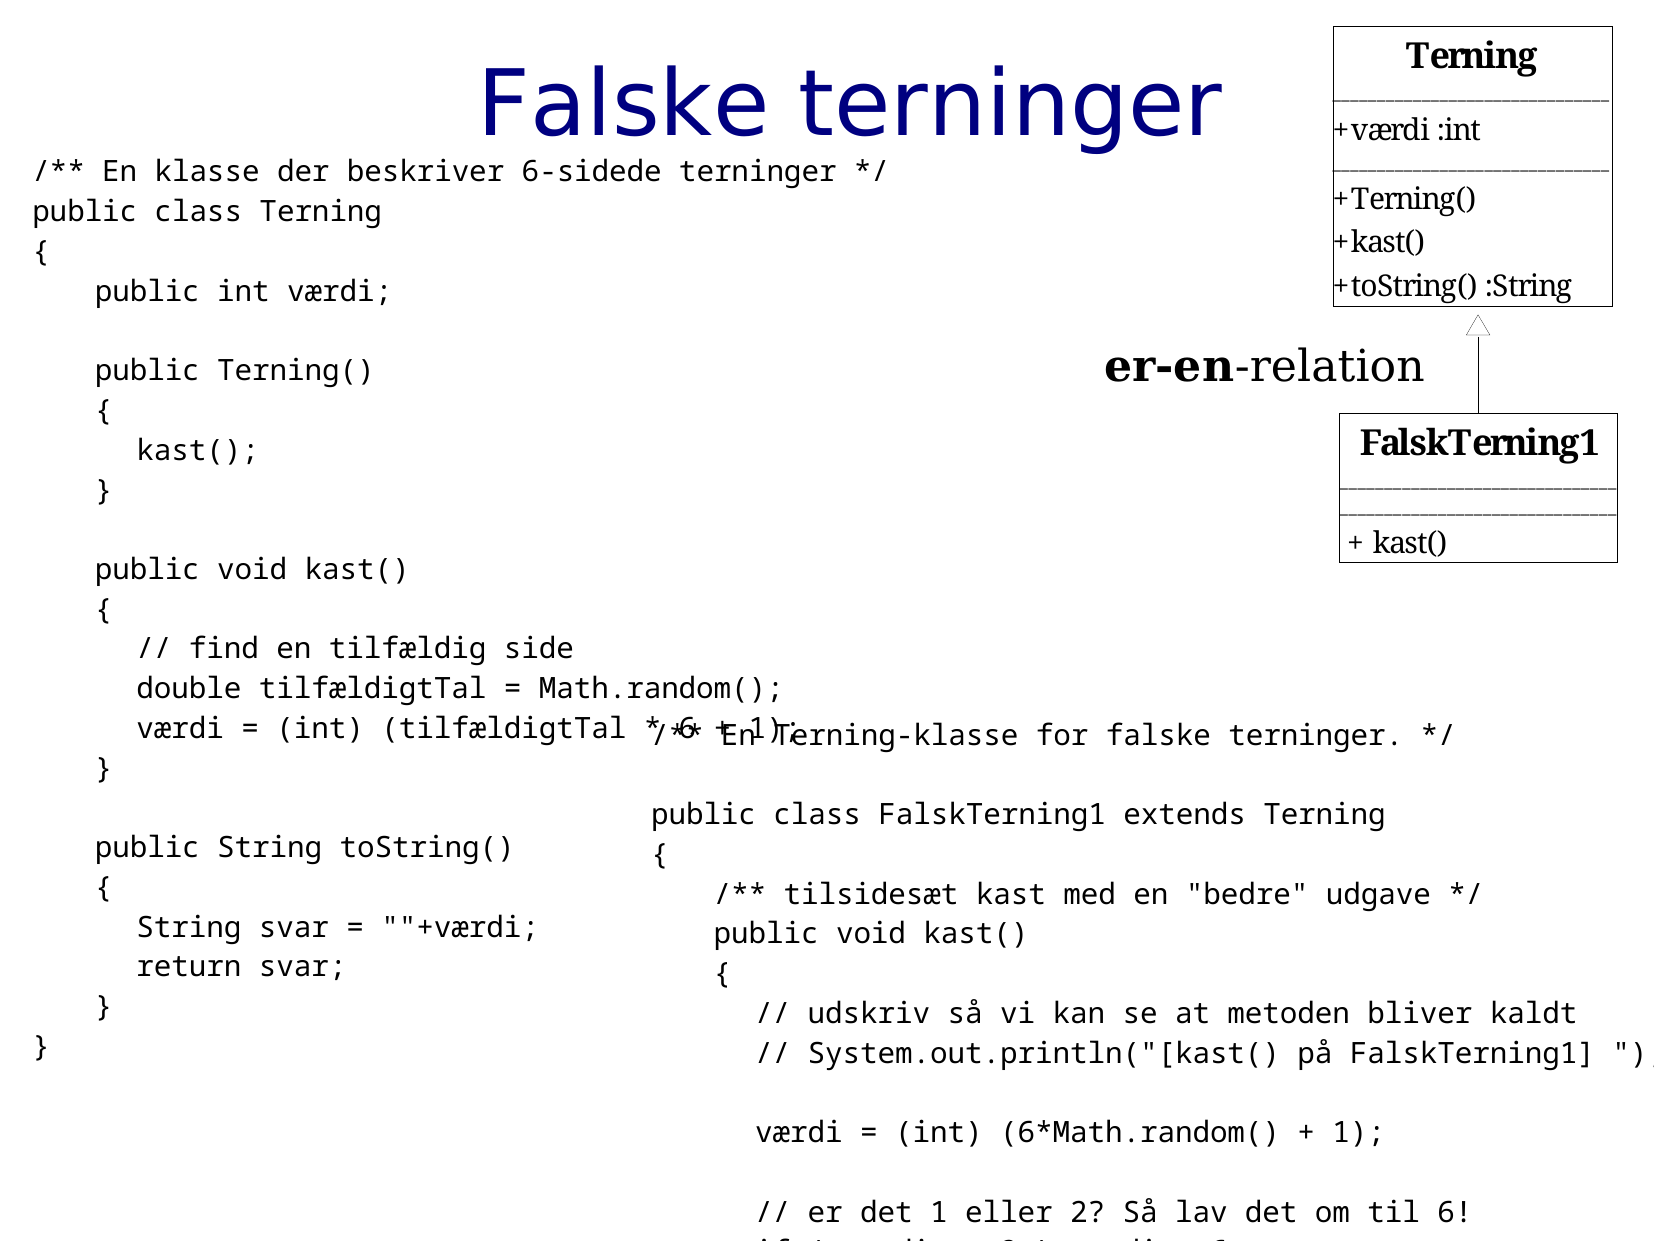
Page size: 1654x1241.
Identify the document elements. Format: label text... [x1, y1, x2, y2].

text_box /** En klasse der beskriver 6-sidede terninger */ public class Terning { public int værdi; public Terning() { kast(); } public void kast() { // find en tilfældig side double tilfældigtTal = Math.random(); værdi = (int) (tilfældigtTal * 6 + 1); } public String toString() { String svar = ""+værdi; return svar; } } [26, 144, 896, 922]
text_box er-en-relation [1104, 339, 1419, 392]
title Falske terninger [156, 0, 1534, 208]
text_box /** En Terning-klasse for falske terninger. */ public class FalskTerning1 extends Terning { /** tilsidesæt kast med en "bedre" udgave */ public void kast() { // udskriv så vi kan se at metoden bliver kaldt // System.out.println("[kast() på FalskTerning1] "); værdi = (int) (6*Math.random() + 1); // er det 1 eller 2? Så lav det om til 6! if ( værdi <= 2 ) værdi = 6; } } [645, 708, 1654, 1241]
chart [1322, 20, 1654, 579]
